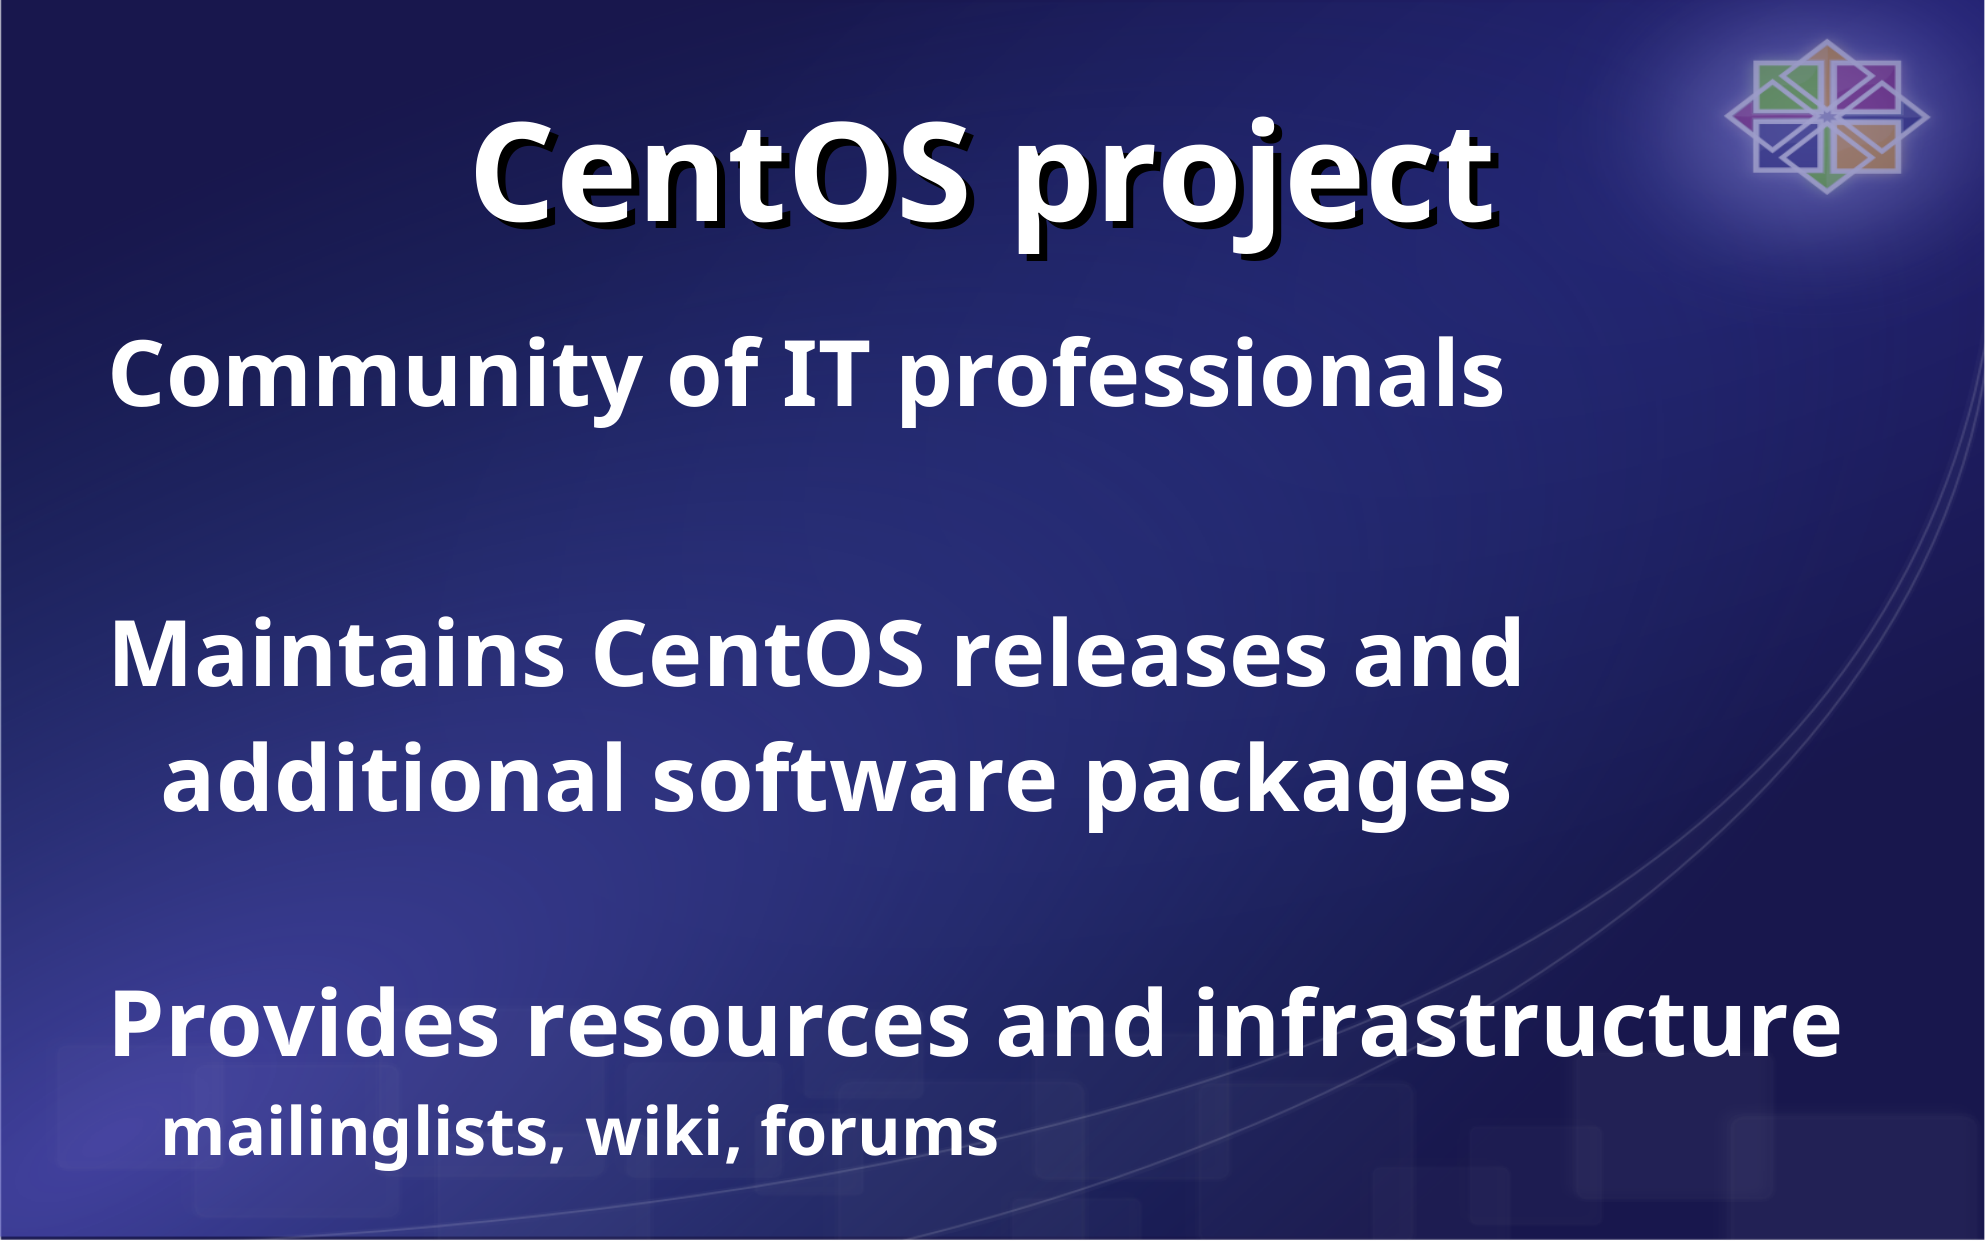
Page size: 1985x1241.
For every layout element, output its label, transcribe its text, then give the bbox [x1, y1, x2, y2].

list Community of IT professionals Maintains CentOS releases and additional software packages Provides resources and infrastructure mailinglists, wiki, forums [90, 308, 1876, 1126]
picture [0, 0, 1985, 1241]
title CentOS project [90, 72, 1876, 263]
